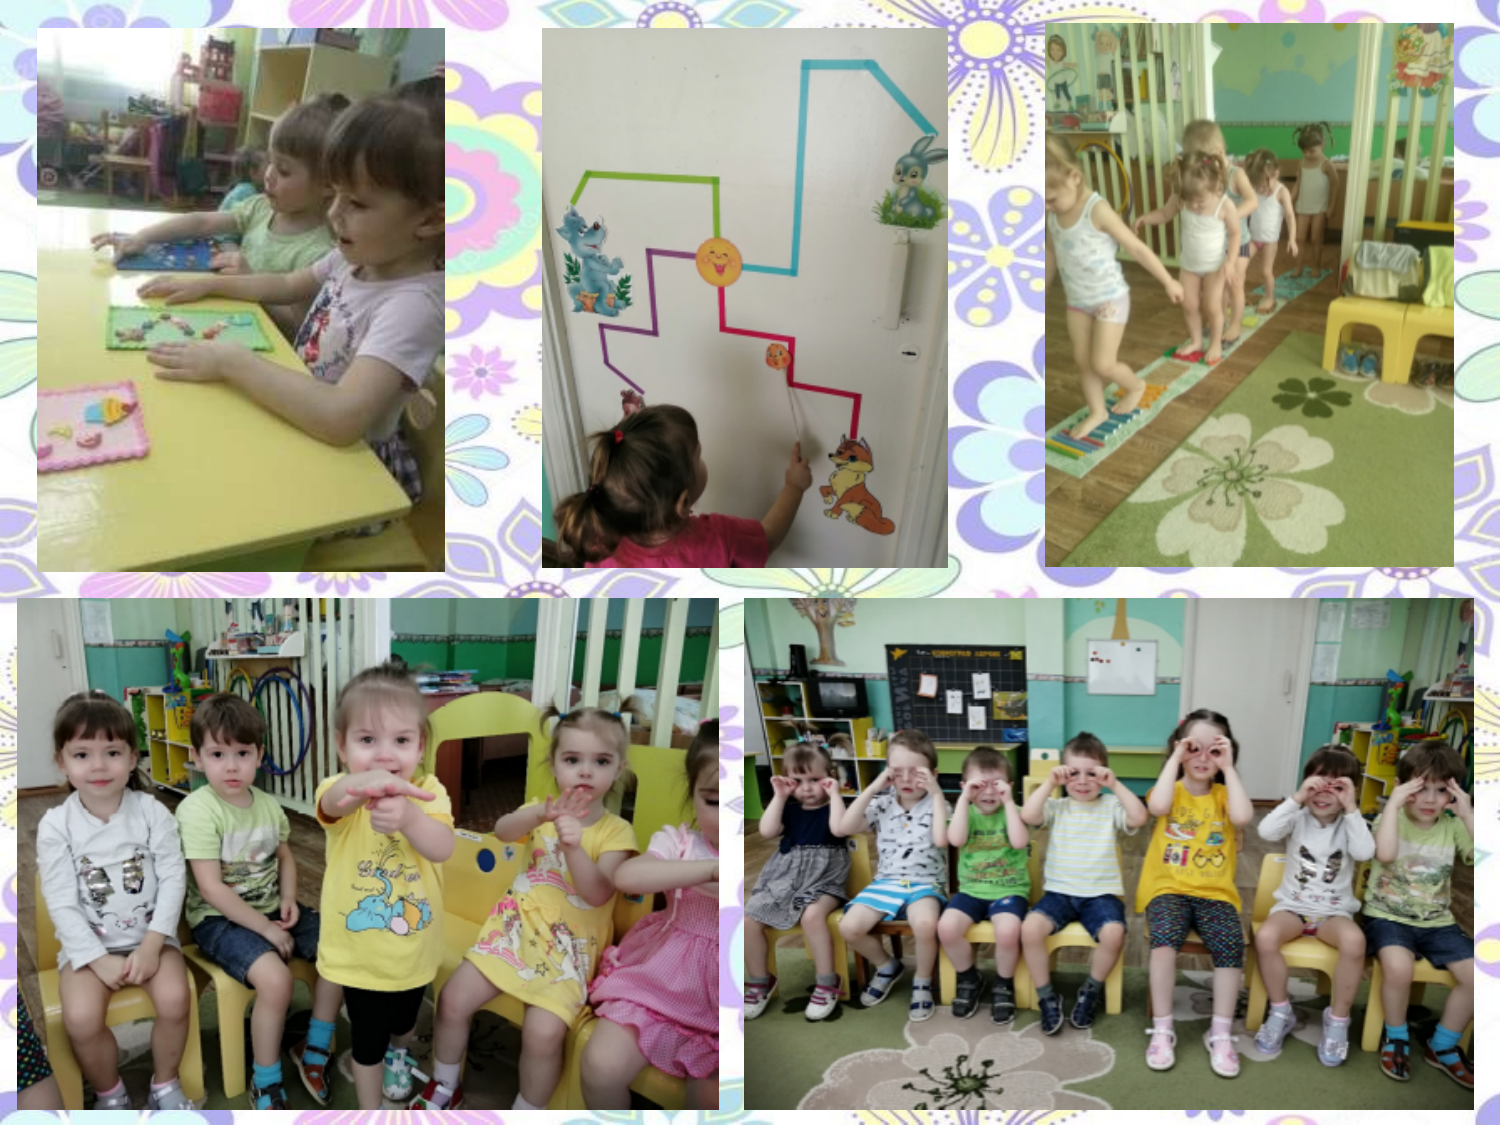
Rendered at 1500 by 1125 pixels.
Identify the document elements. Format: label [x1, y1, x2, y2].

picture [37, 28, 445, 572]
picture [744, 598, 1474, 1110]
picture [1045, 23, 1454, 567]
picture [542, 28, 948, 568]
picture [17, 598, 719, 1110]
